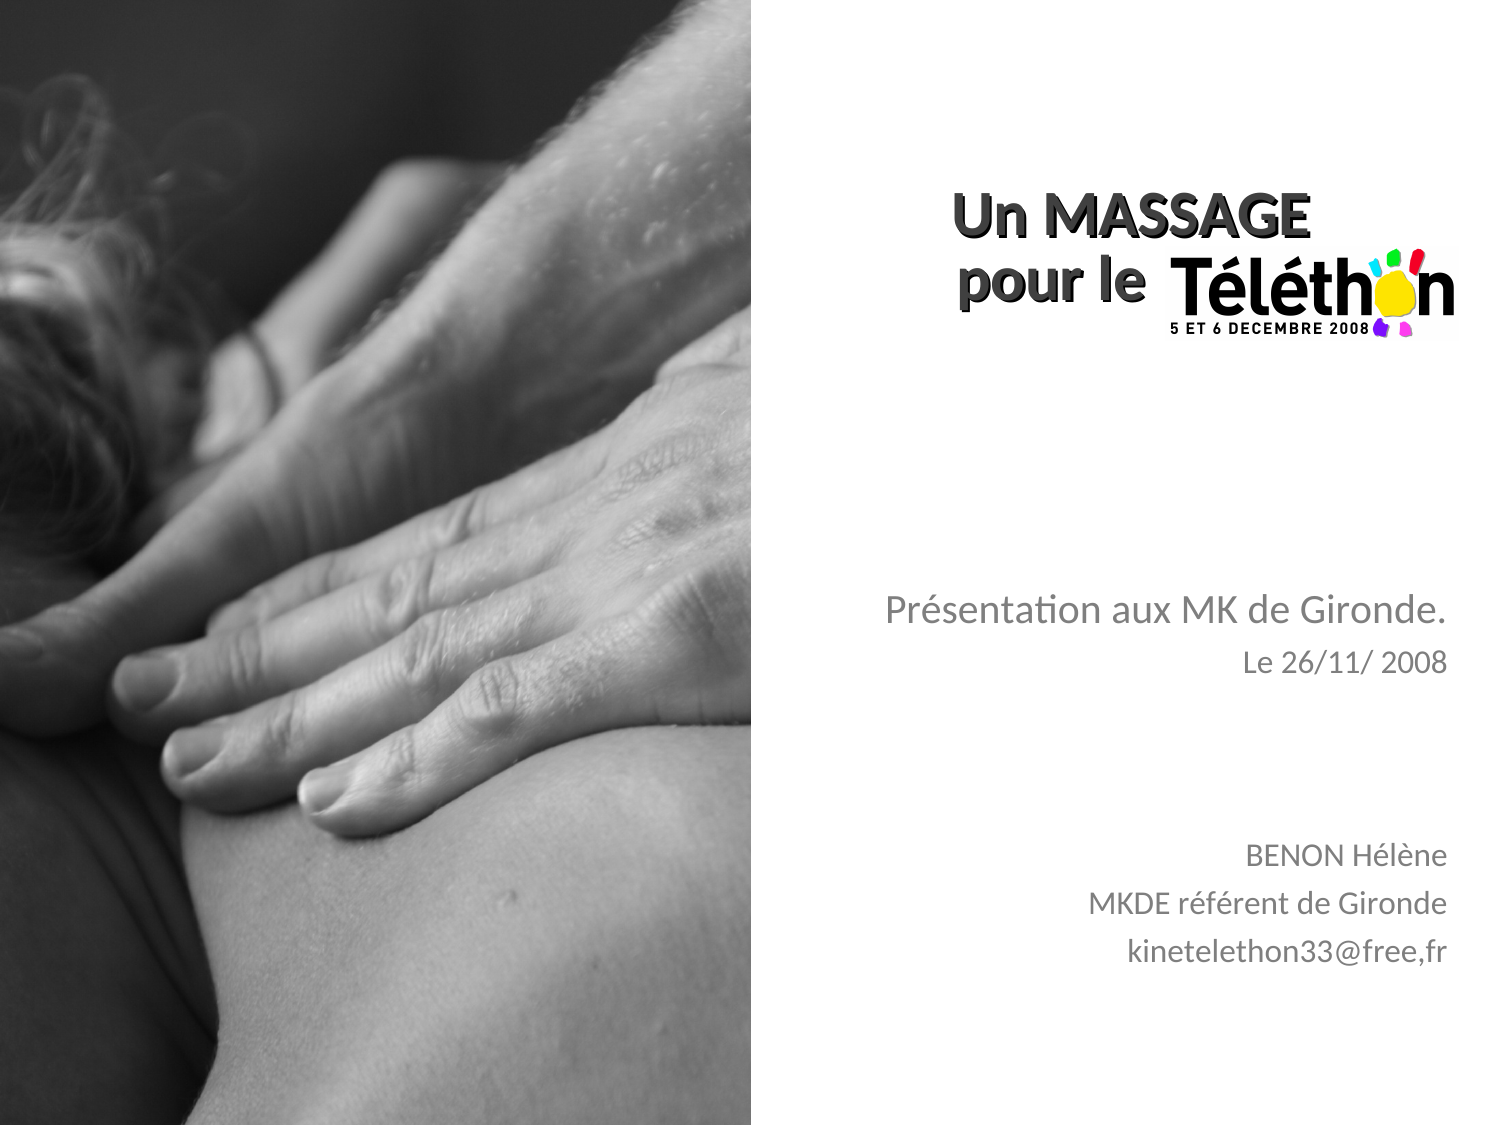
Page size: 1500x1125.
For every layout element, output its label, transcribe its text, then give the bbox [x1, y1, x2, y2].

text_box Présentation aux MK de Gironde. Le 26/11/ 2008 BENON Hélène MKDE référent de Gironde kinetelethon33@free,fr [785, 574, 1463, 704]
picture [0, 0, 751, 1125]
picture [1165, 246, 1459, 341]
title Un MASSAGE pour le [867, 152, 1395, 352]
